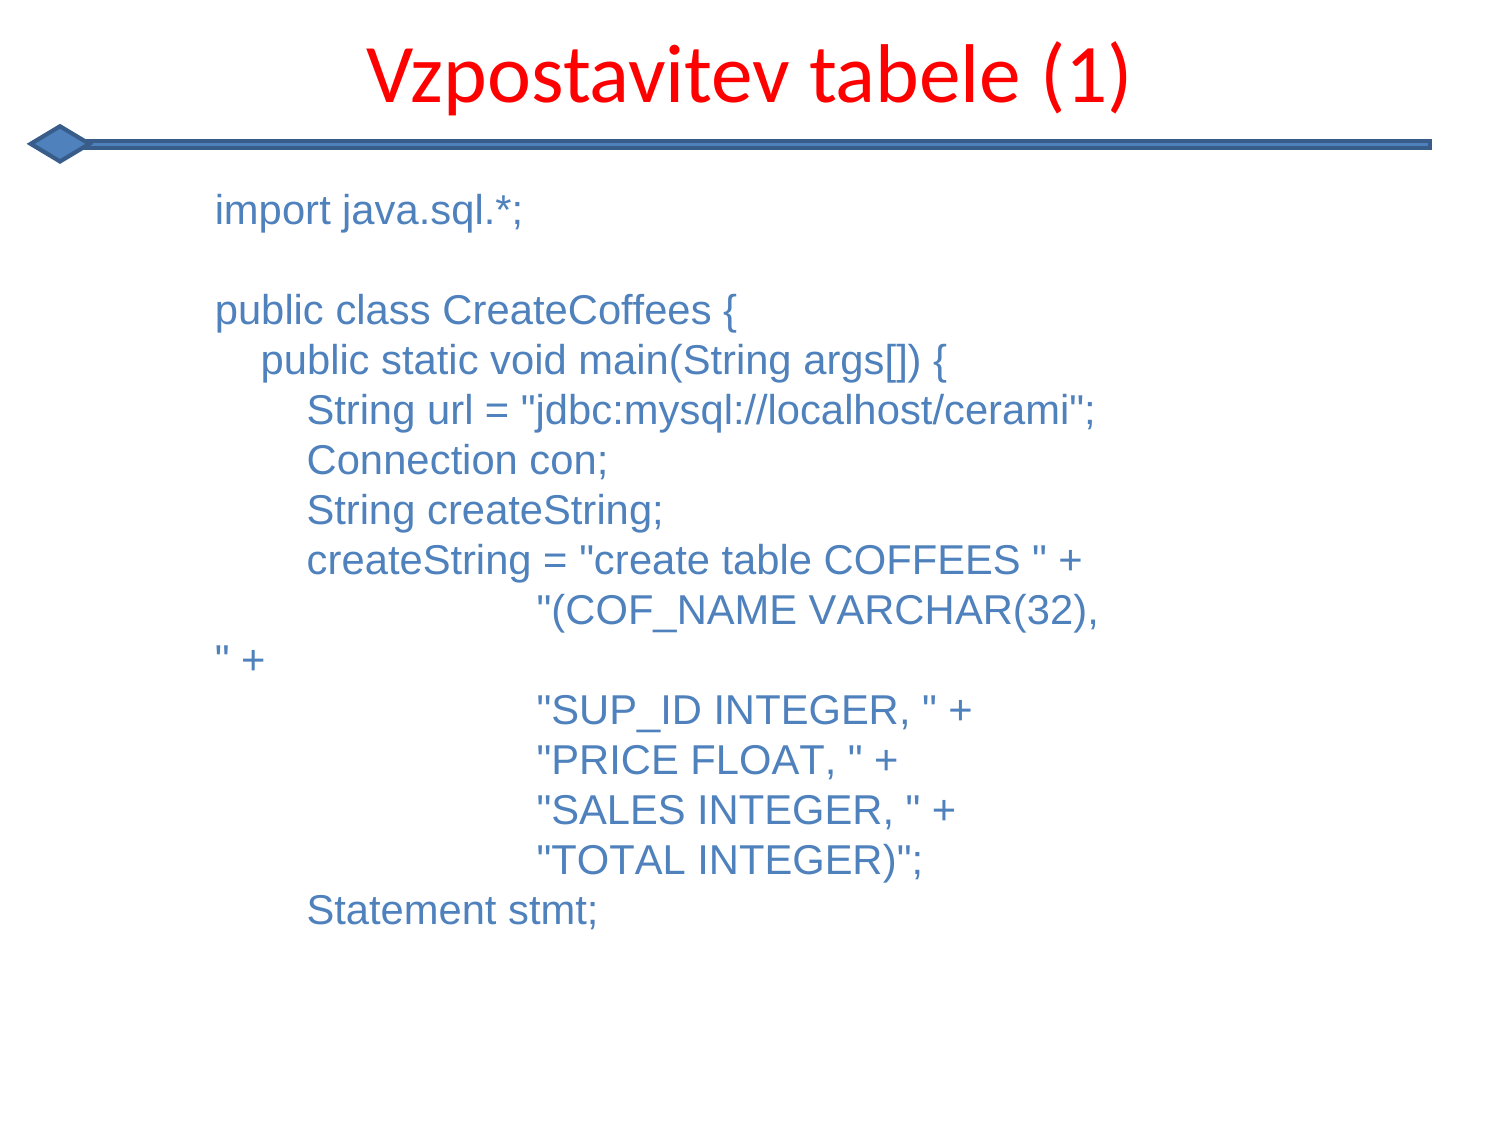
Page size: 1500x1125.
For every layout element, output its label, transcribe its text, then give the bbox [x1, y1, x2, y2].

title Vzpostavitev tabele (1) [75, 0, 1426, 138]
text_box import java.sql.*; public class CreateCoffees { public static void main(String args[]) { String url = "jdbc:mysql://localhost/cerami"; Connection con; String createString; createString = "create table COFFEES " + "(COF_NAME VARCHAR(32), " + "SUP_ID INTEGER, " + "PRICE FLOAT, " + "SALES INTEGER, " + "TOTAL INTEGER)"; Statement stmt; [199, 174, 1138, 941]
